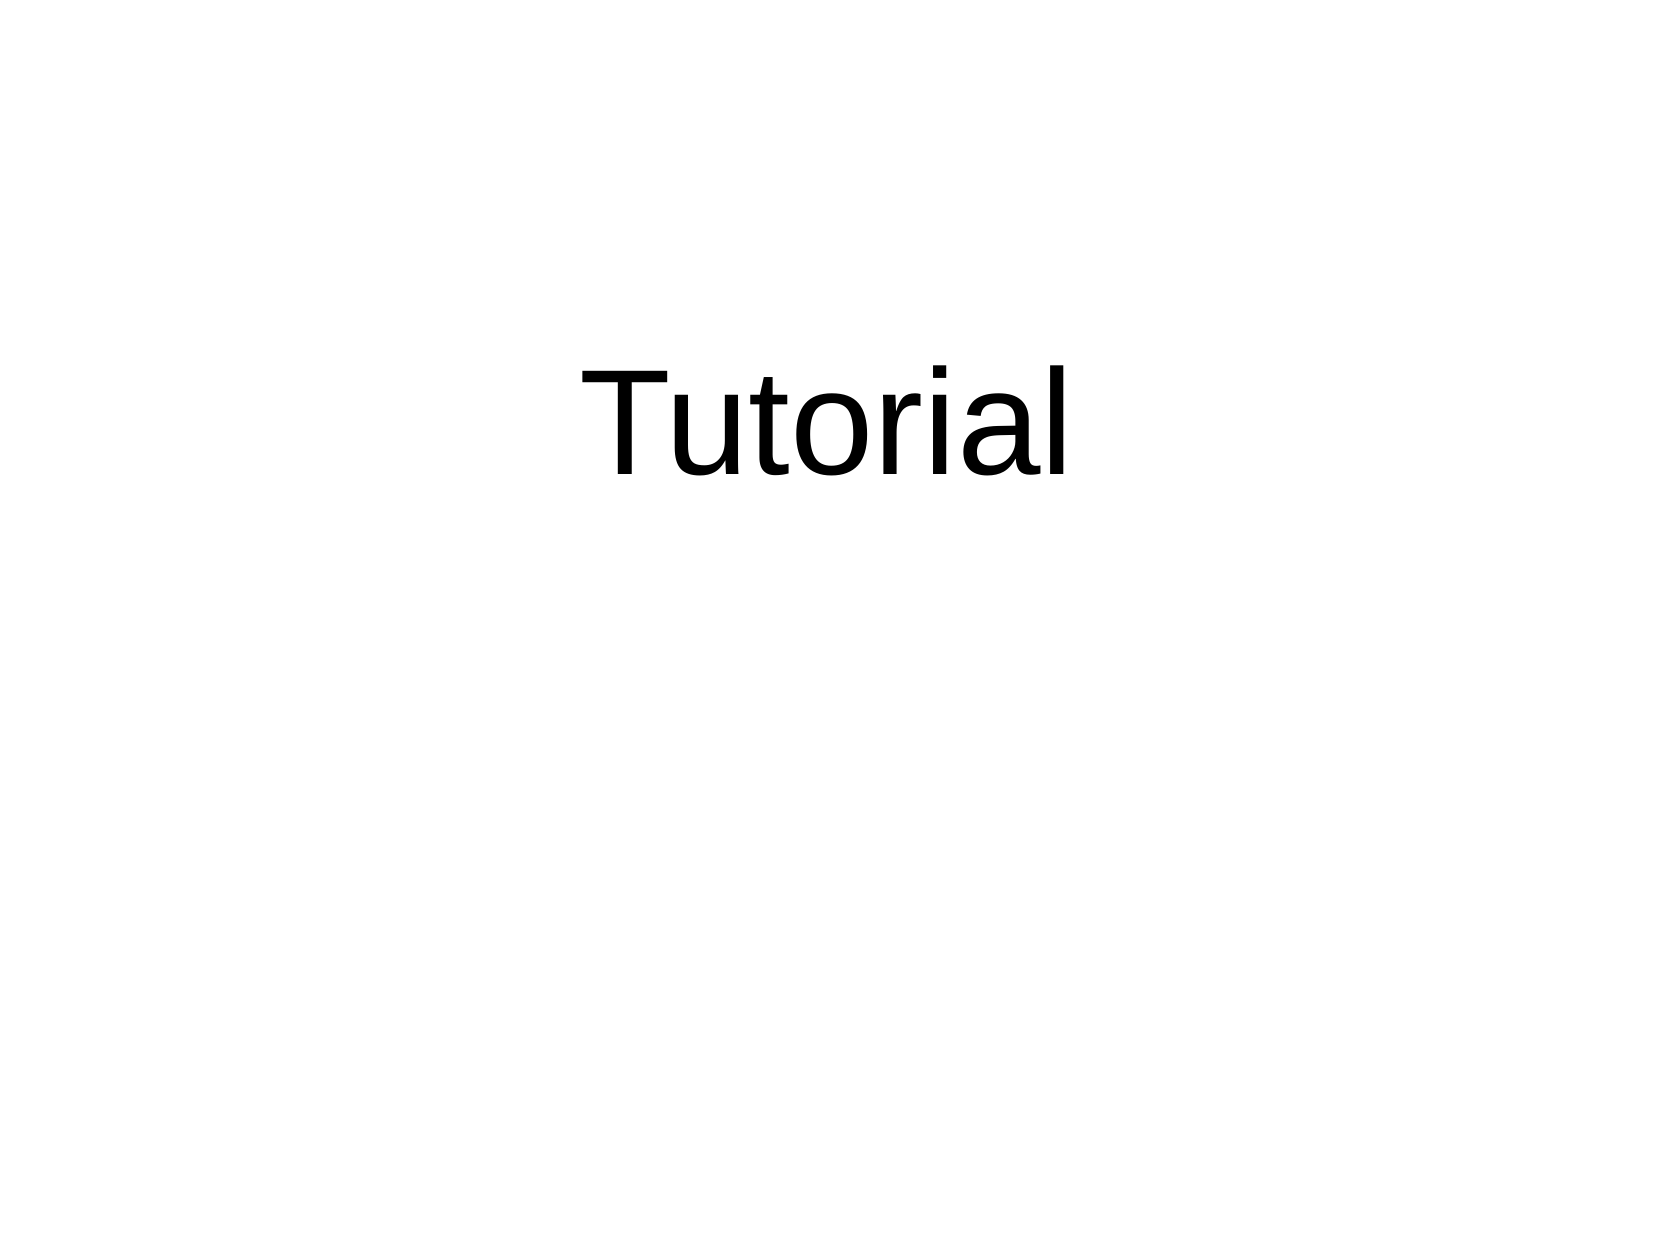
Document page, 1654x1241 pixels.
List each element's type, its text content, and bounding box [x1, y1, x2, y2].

title Tutorial [82, 49, 1571, 796]
